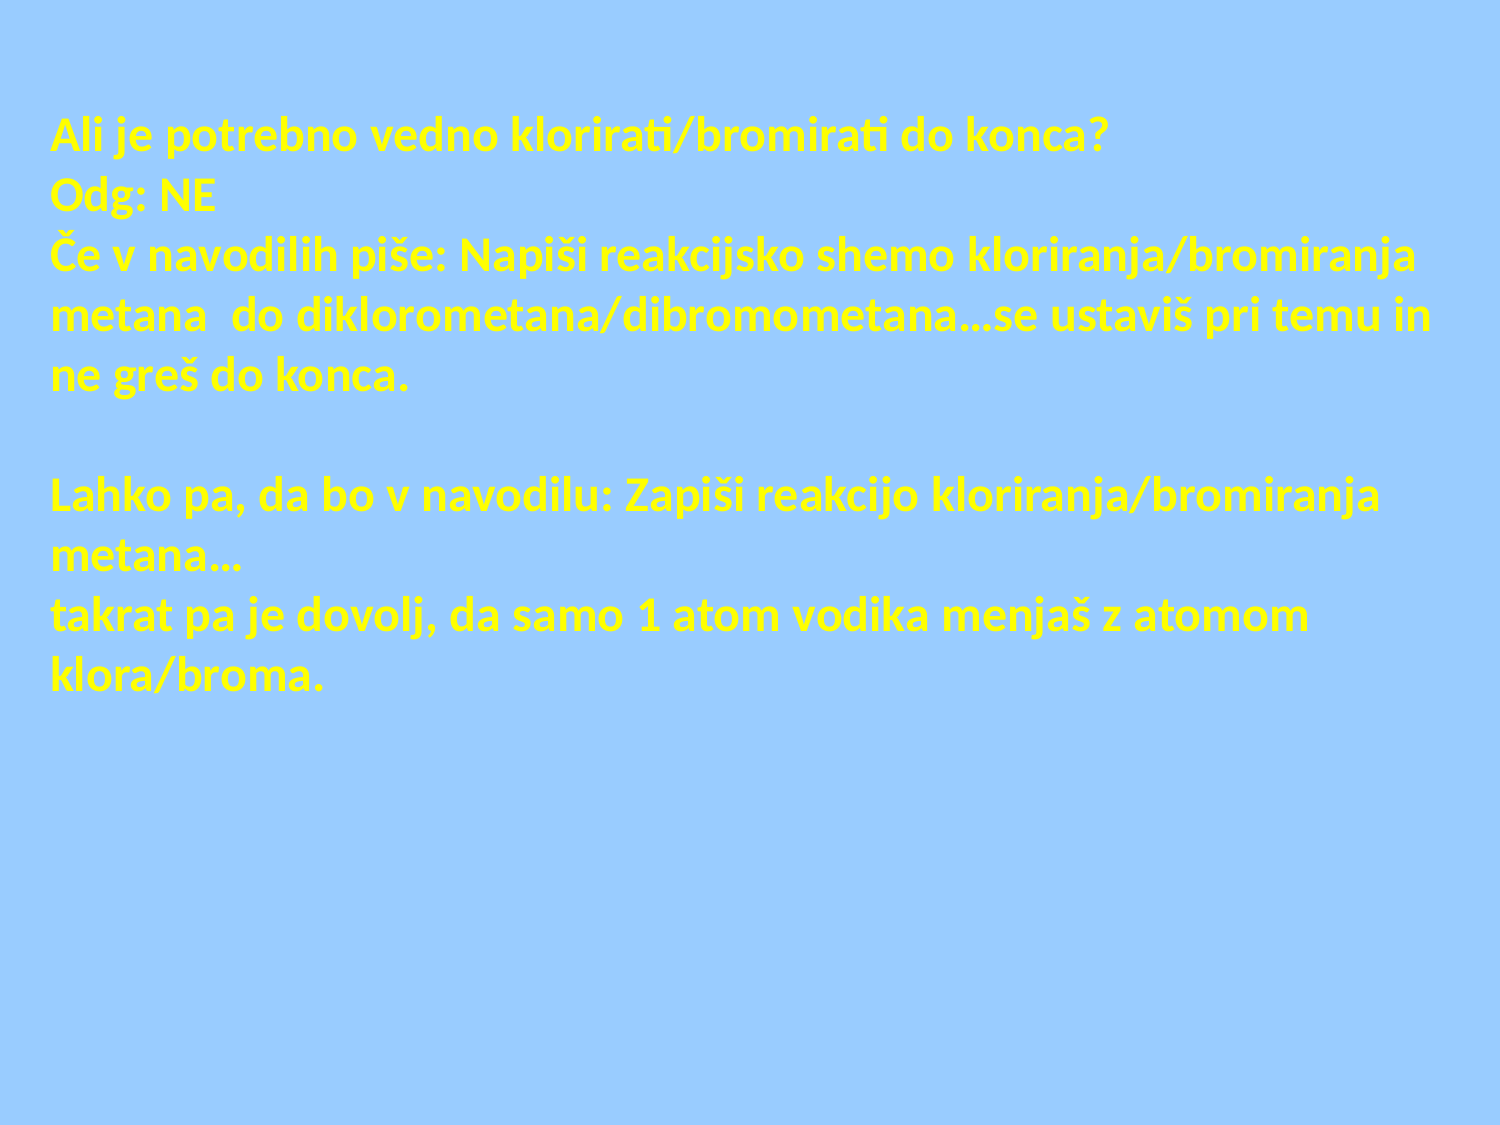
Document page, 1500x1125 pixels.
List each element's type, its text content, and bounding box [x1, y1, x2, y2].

text_box Ali je potrebno vedno klorirati/bromirati do konca? Odg: NE Če v navodilih piše: Napiši reakcijsko shemo kloriranja/bromiranja metana do diklorometana/dibromometana…se ustaviš pri temu in ne greš do konca. Lahko pa, da bo v navodilu: Zapiši reakcijo kloriranja/bromiranja metana… takrat pa je dovolj, da samo 1 atom vodika menjaš z atomom klora/broma. [35, 93, 1454, 889]
